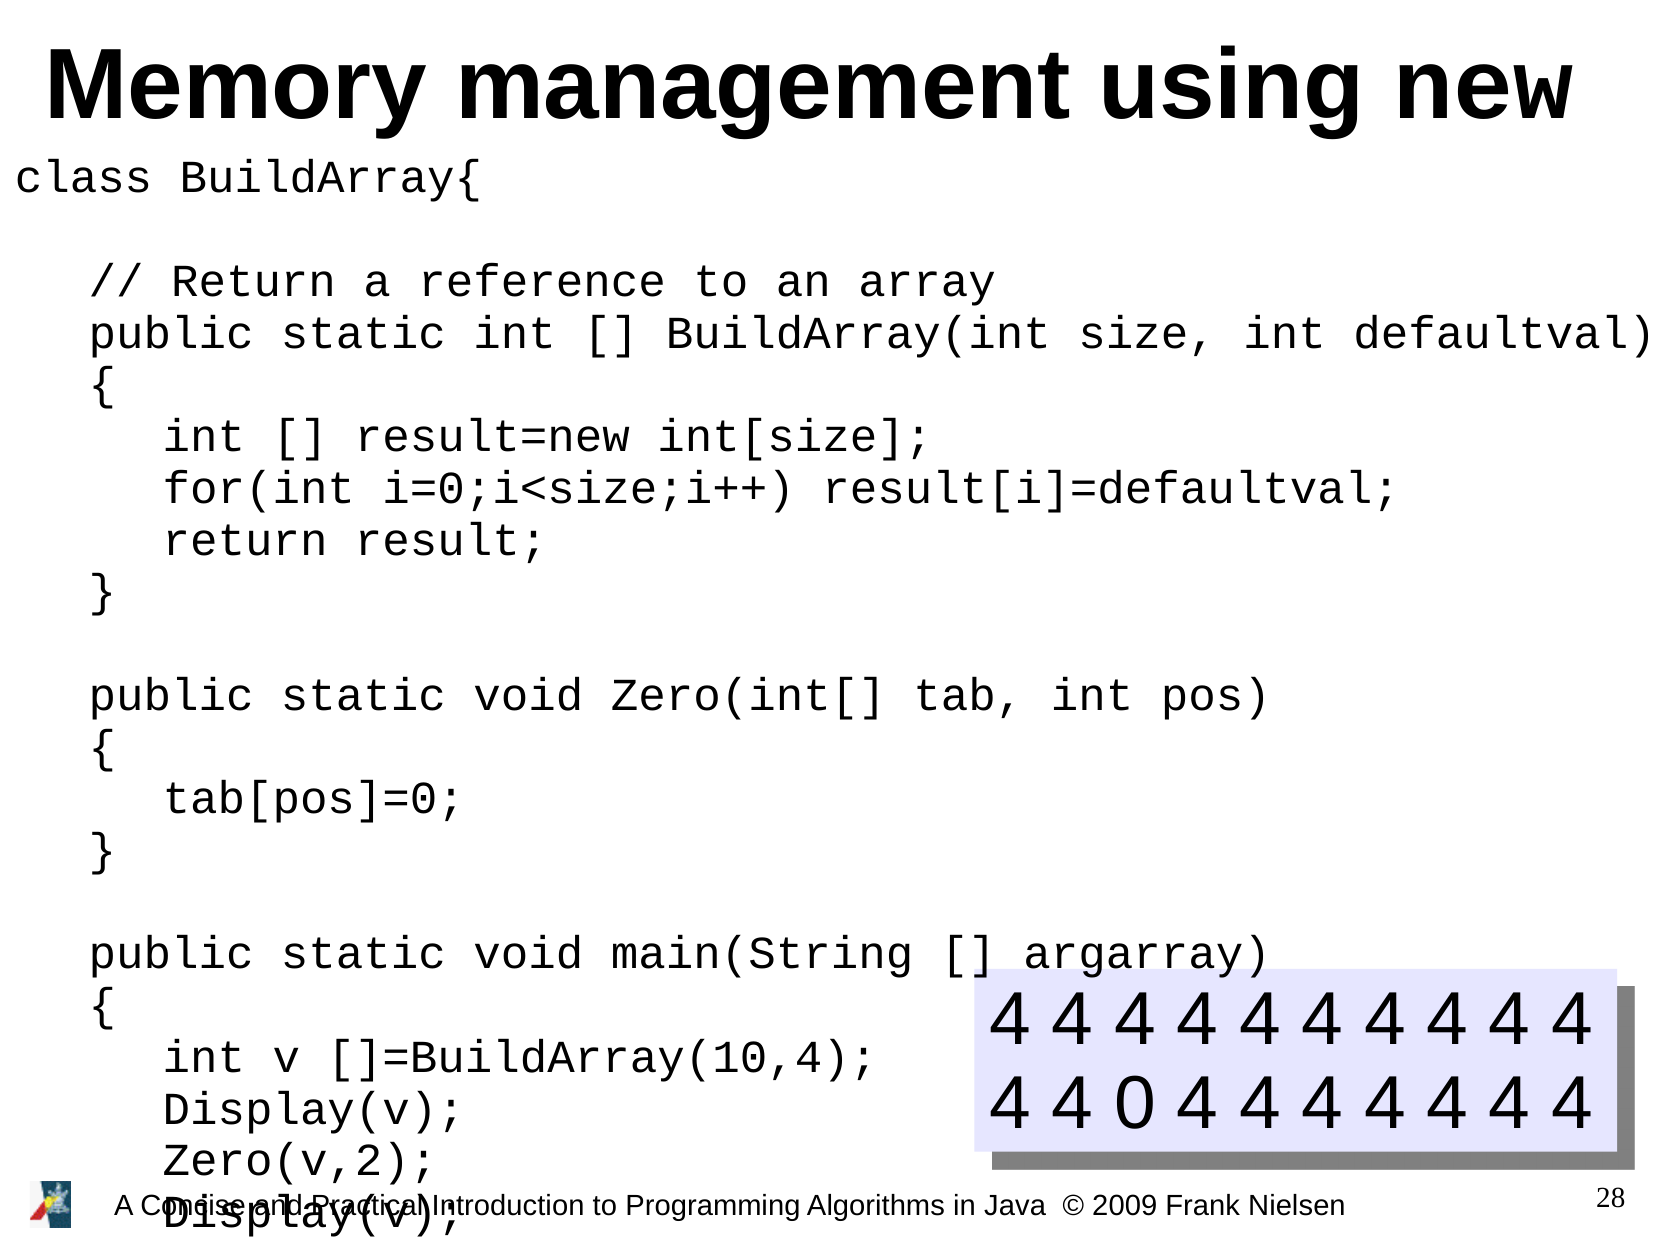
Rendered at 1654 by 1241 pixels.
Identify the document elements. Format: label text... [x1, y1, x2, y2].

text_box class BuildArray{ // Return a reference to an array public static int [] BuildArray(int size, int defaultval) { int [] result=new int[size]; for(int i=0;i<size;i++) result[i]=defaultval; return result; } public static void Zero(int[] tab, int pos) { tab[pos]=0; } public static void main(String [] argarray) { int v []=BuildArray(10,4); Display(v); Zero(v,2); Display(v); } ...} [0, 147, 1654, 1241]
text_box Memory management using new [29, 21, 1609, 147]
